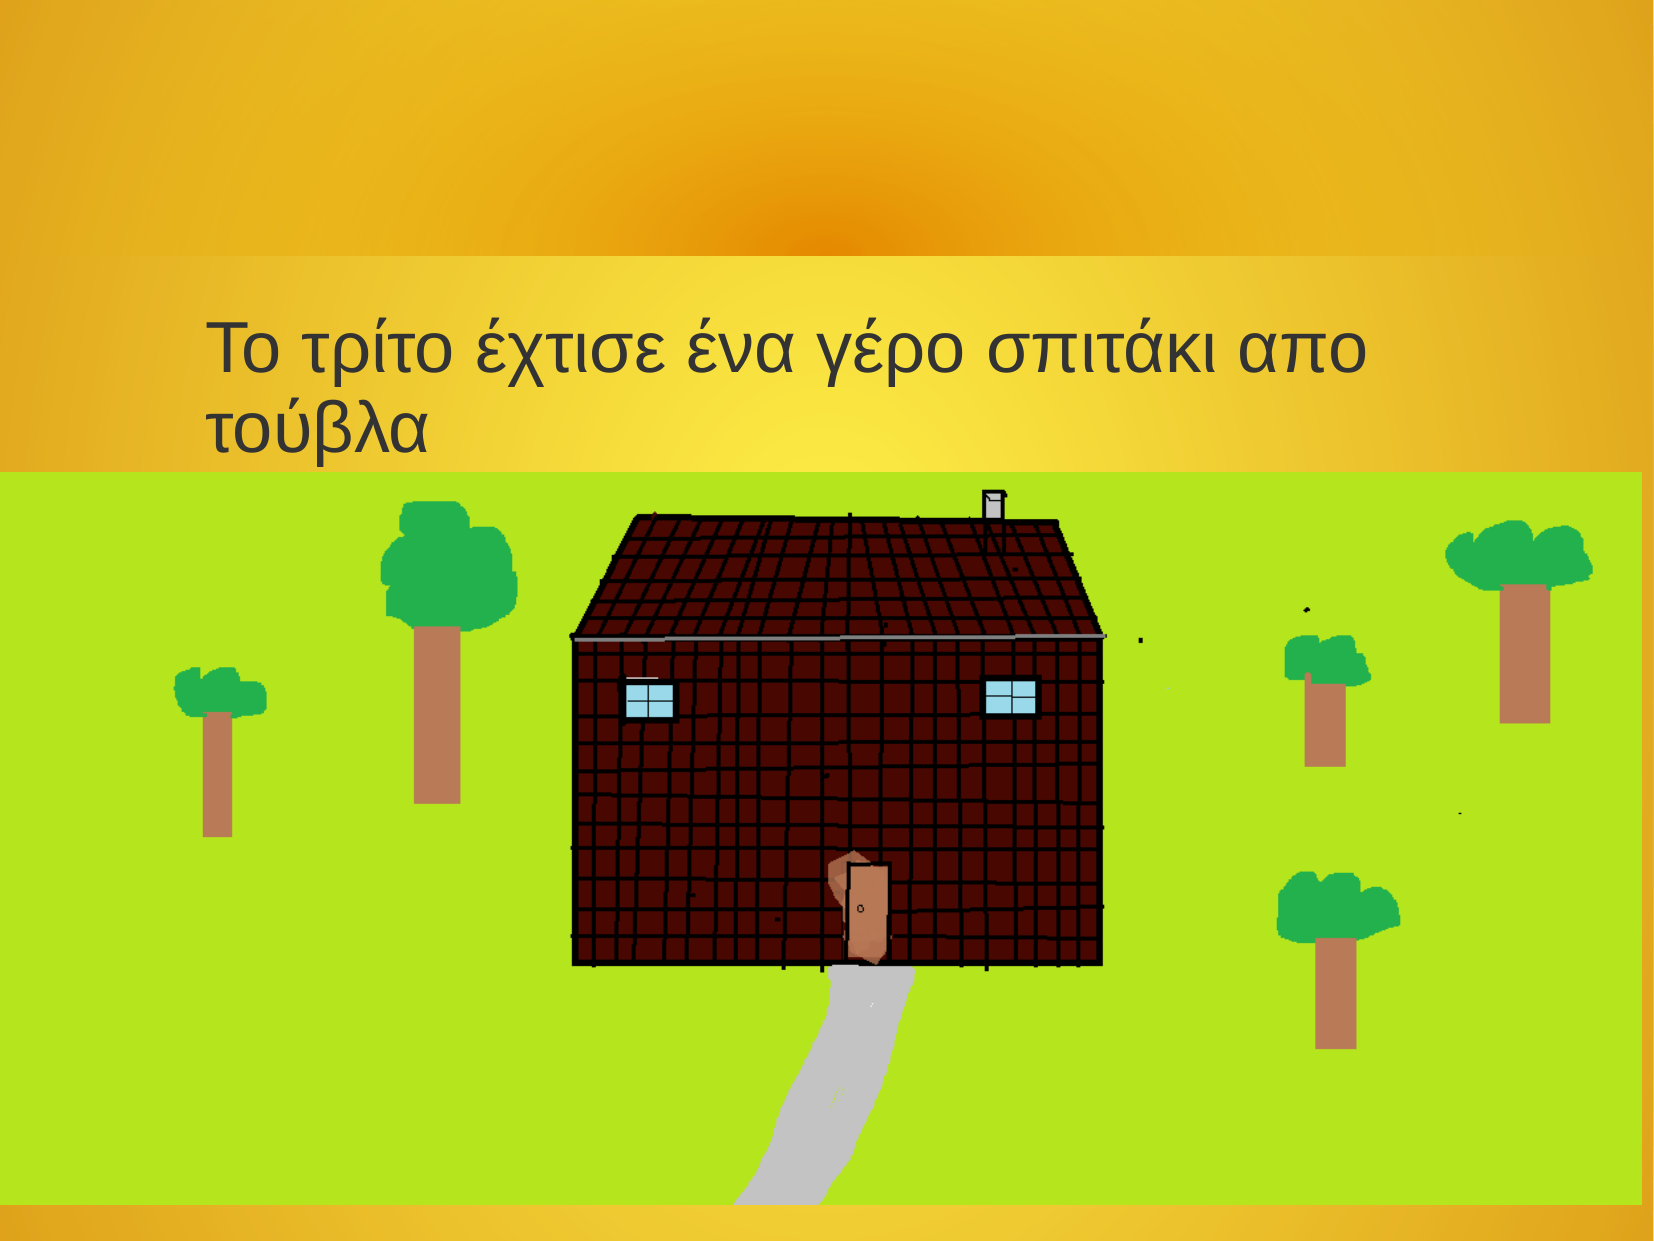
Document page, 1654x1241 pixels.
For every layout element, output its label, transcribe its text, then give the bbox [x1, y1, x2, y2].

list Το τρίτο έχτισε ένα γέρο σπιτάκι απο τούβλα [134, 306, 1519, 472]
picture [0, 472, 1642, 1205]
